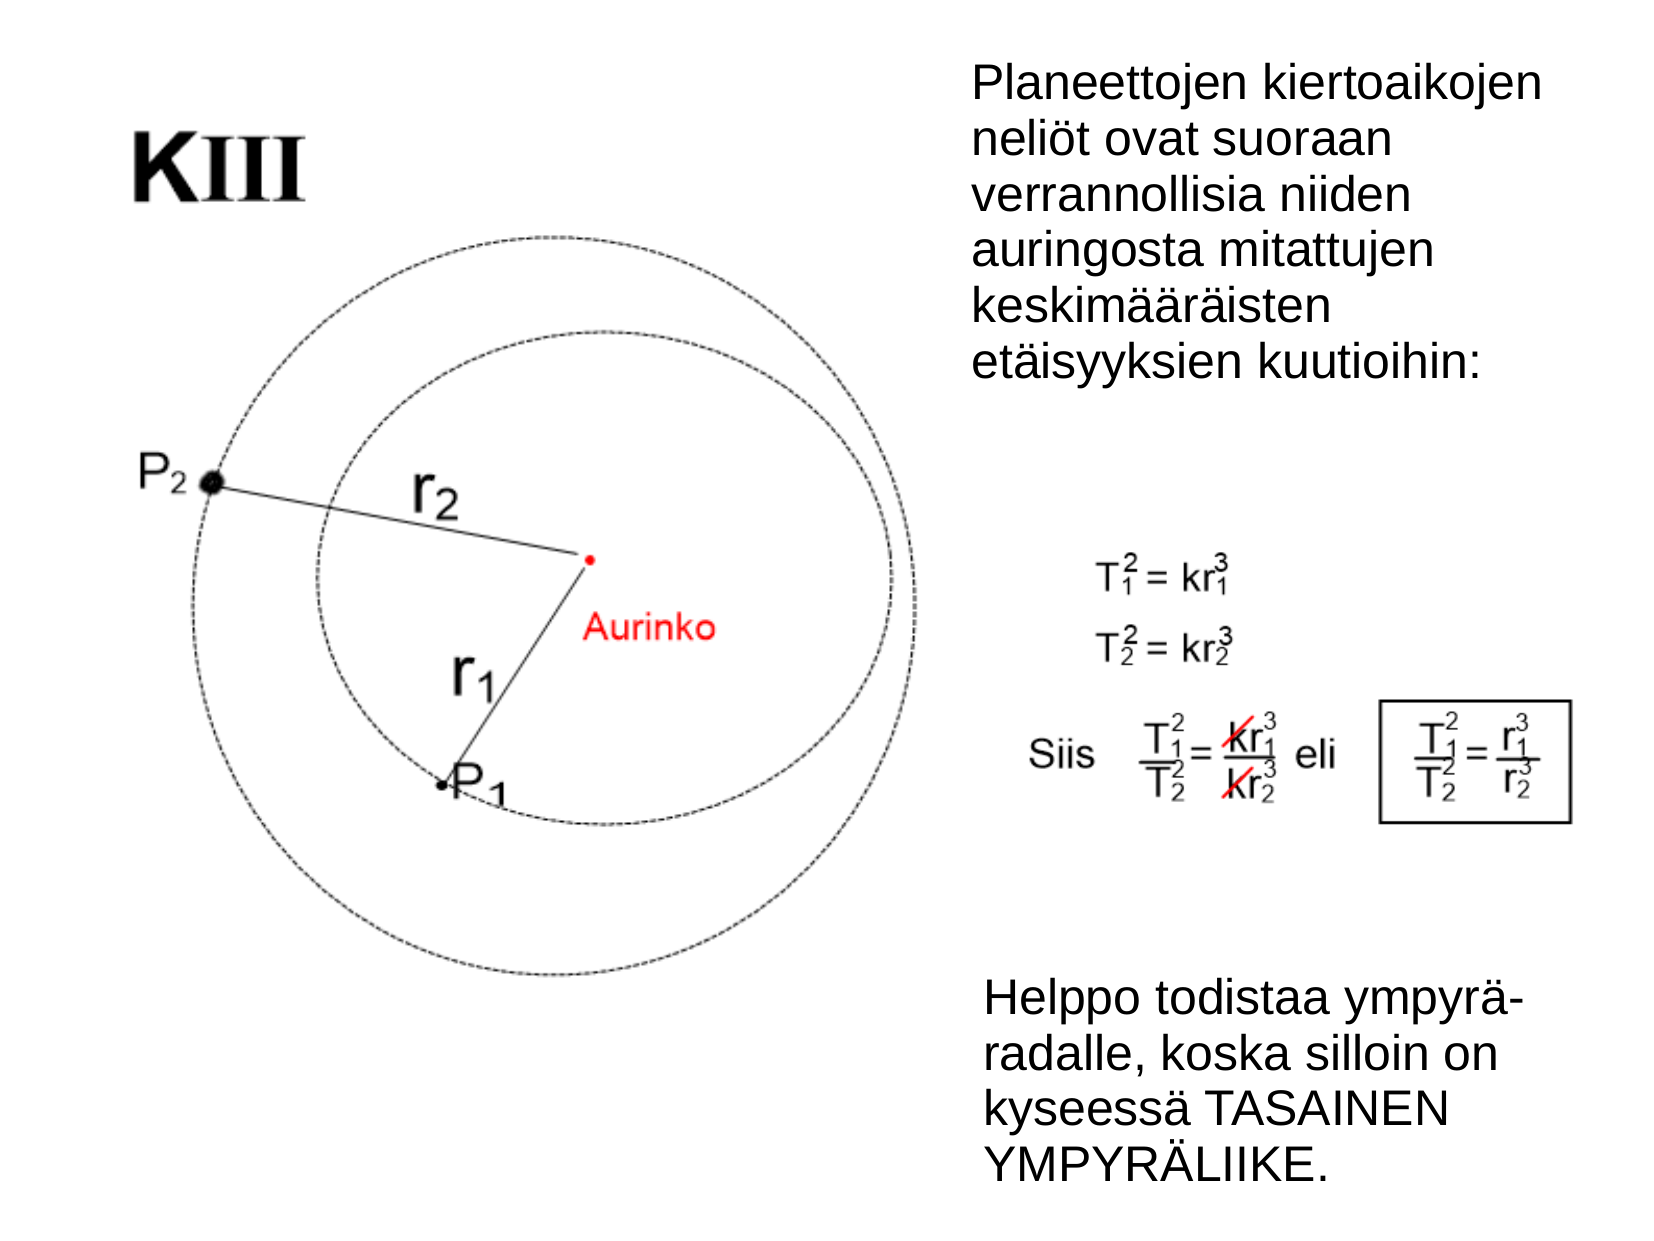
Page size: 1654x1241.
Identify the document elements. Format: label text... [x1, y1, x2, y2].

picture [987, 497, 1634, 863]
text_box Helppo todistaa ympyrä-radalle, koska silloin on kyseessä TASAINEN YMPYRÄLIIKE. [968, 961, 1580, 1241]
text_box Planeettojen kiertoaikojen neliöt ovat suoraan verrannollisia niiden auringosta mitattujen keskimääräisten etäisyyksien kuutioihin: [956, 47, 1595, 508]
picture [70, 94, 957, 1016]
